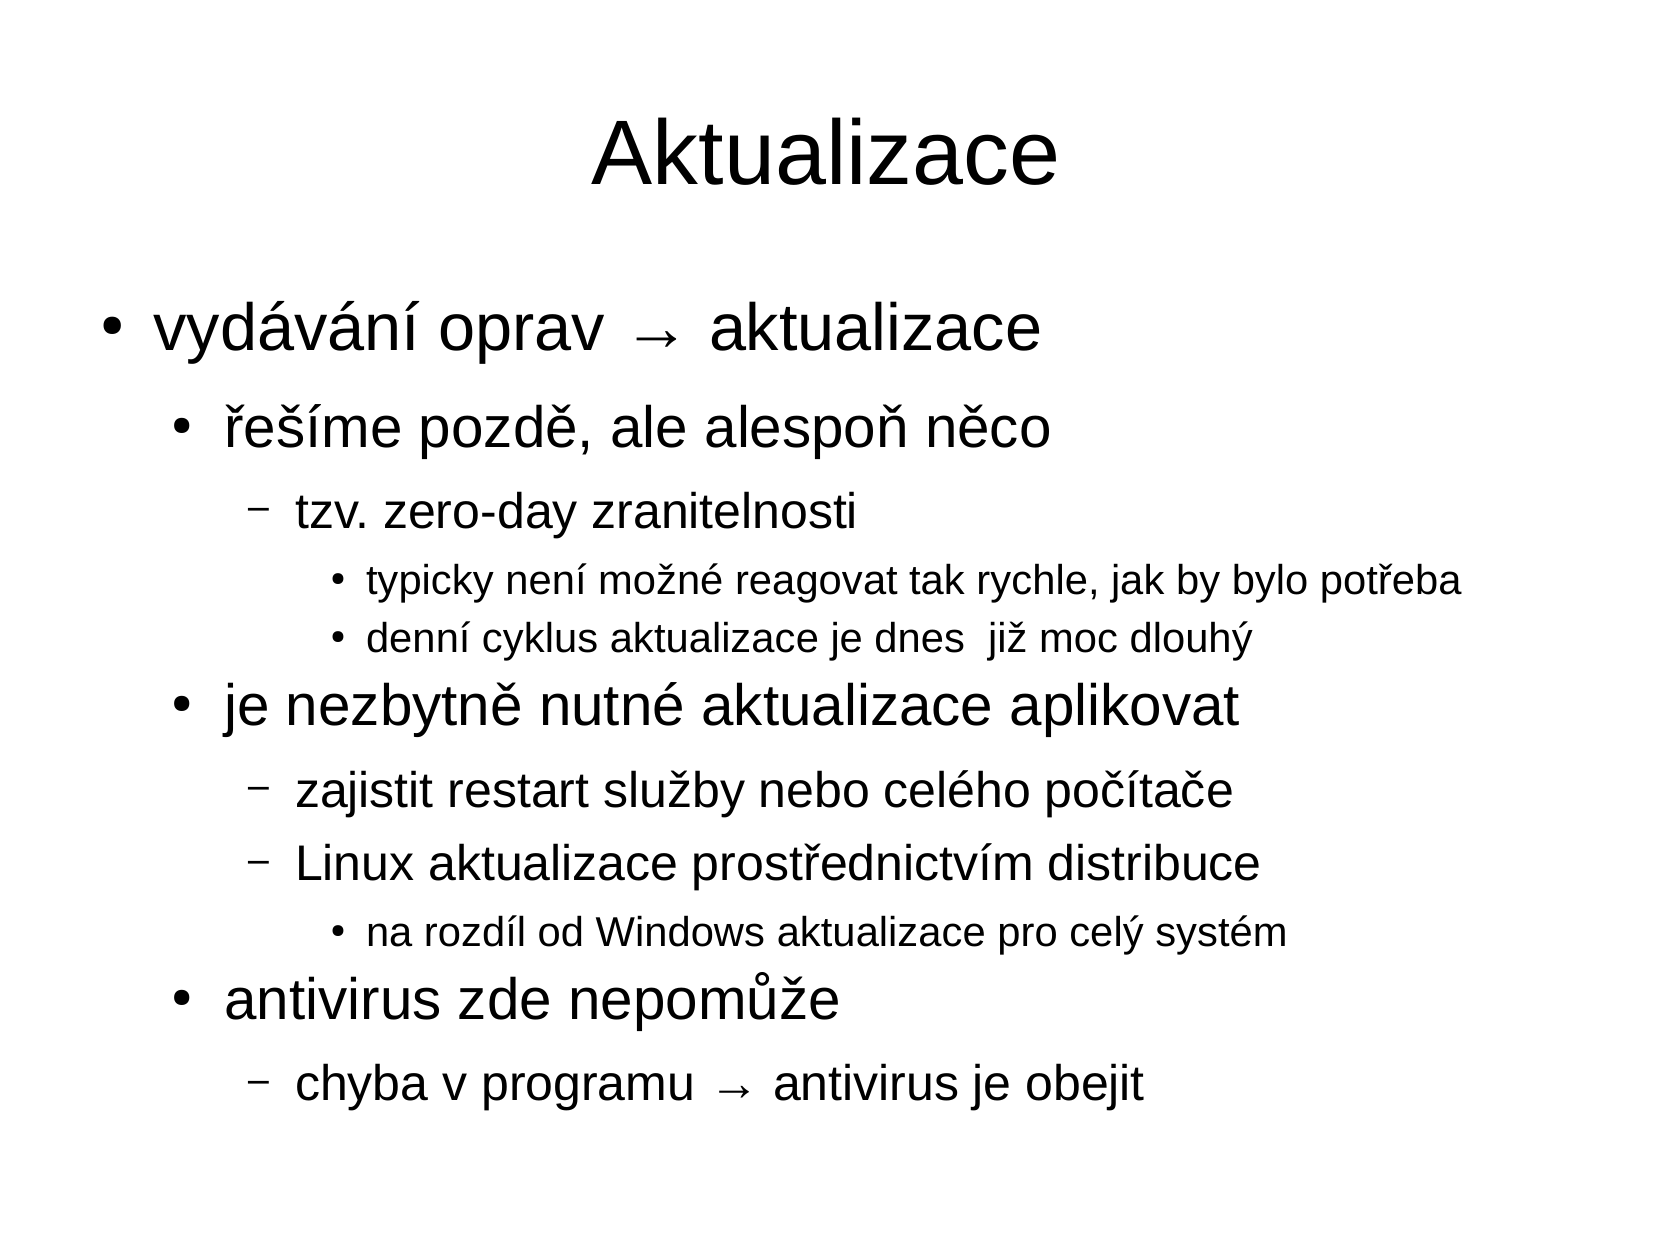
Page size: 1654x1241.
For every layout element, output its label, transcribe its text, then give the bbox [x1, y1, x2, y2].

title Aktualizace [82, 56, 1571, 250]
list vydávání oprav → aktualizace řešíme pozdě, ale alespoň něco tzv. zero-day zranitelnosti typicky není možné reagovat tak rychle, jak by bylo potřeba denní cyklus aktualizace je dnes již moc dlouhý je nezbytně nutné aktualizace aplikovat zajistit restart služby nebo celého počítače Linux aktualizace prostřednictvím distribuce na rozdíl od Windows aktualizace pro celý systém antivirus zde nepomůže chyba v programu → antivirus je obejit [82, 290, 1571, 1112]
